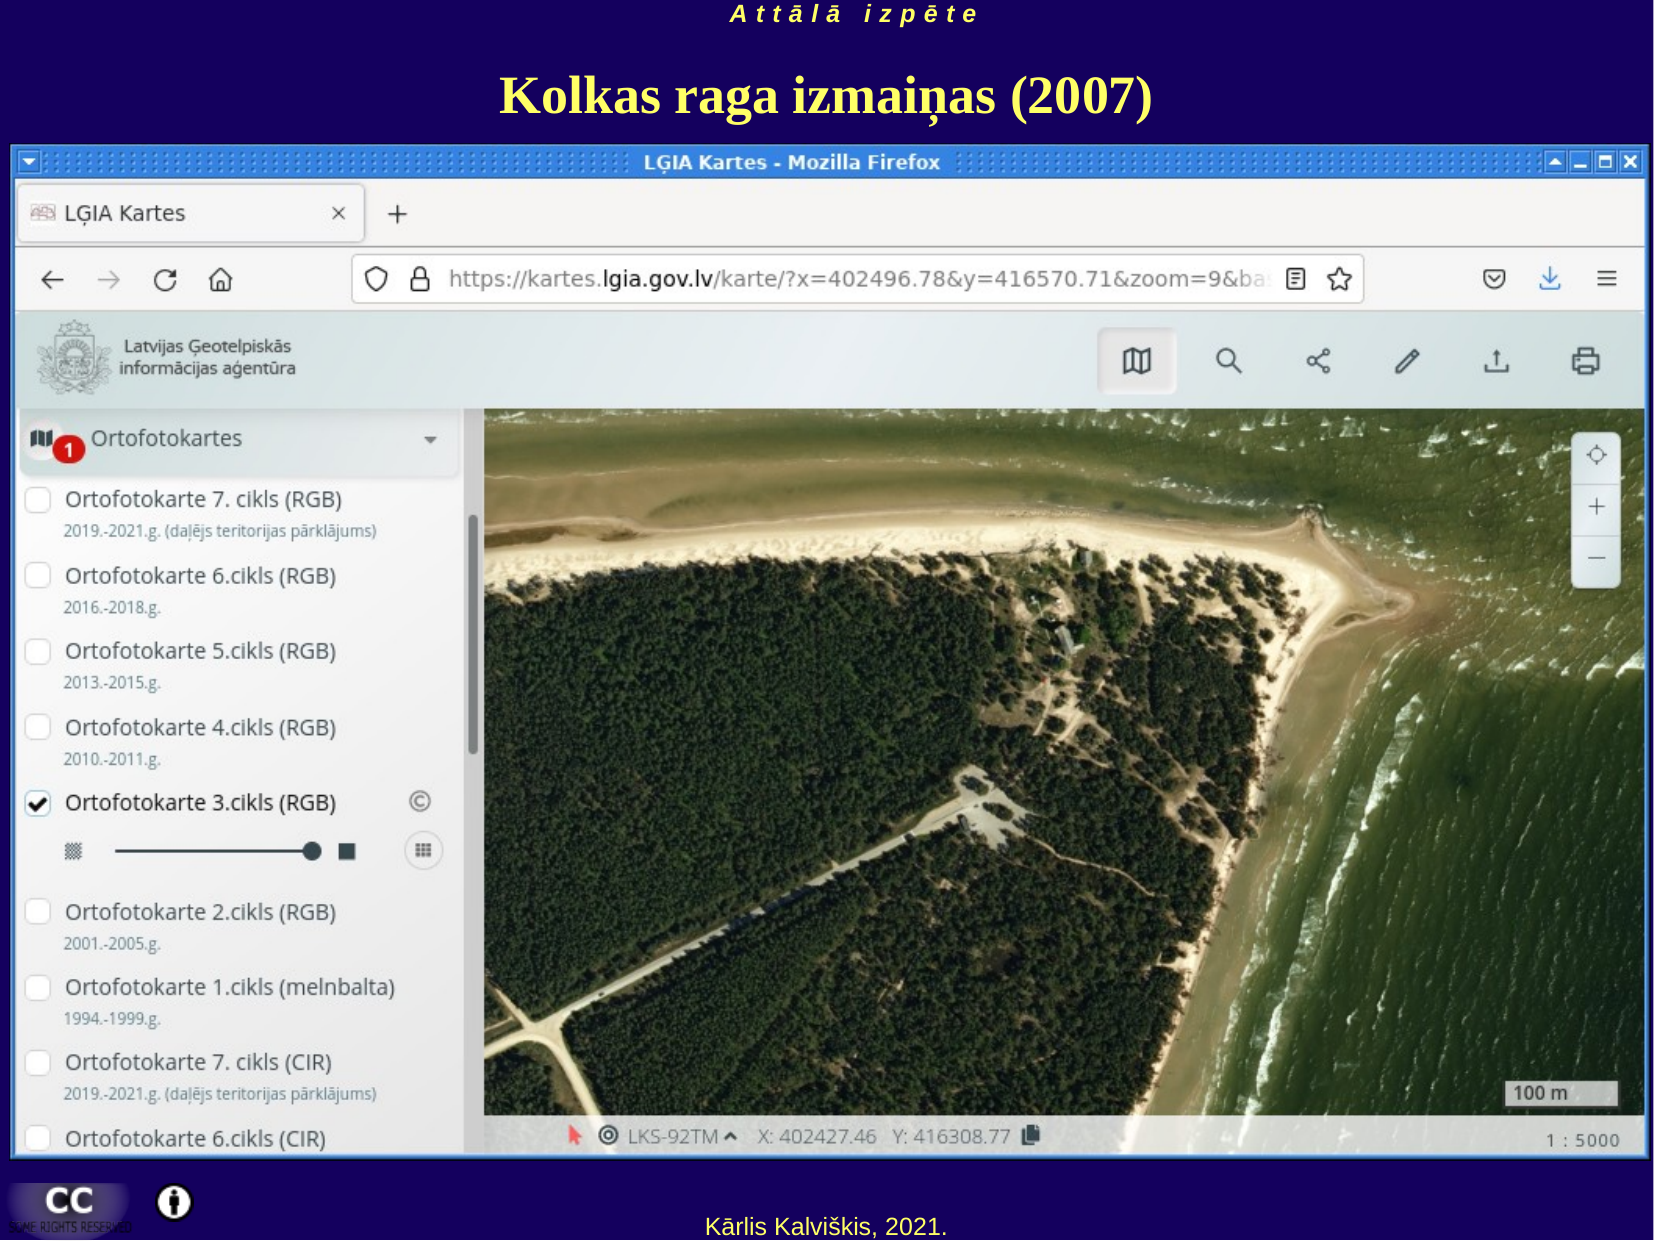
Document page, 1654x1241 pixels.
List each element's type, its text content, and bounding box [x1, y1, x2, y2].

picture [155, 1183, 194, 1222]
picture [0, 1183, 141, 1241]
picture [9, 143, 1651, 1161]
title Kolkas raga izmaiņas (2007) [120, 65, 1533, 143]
